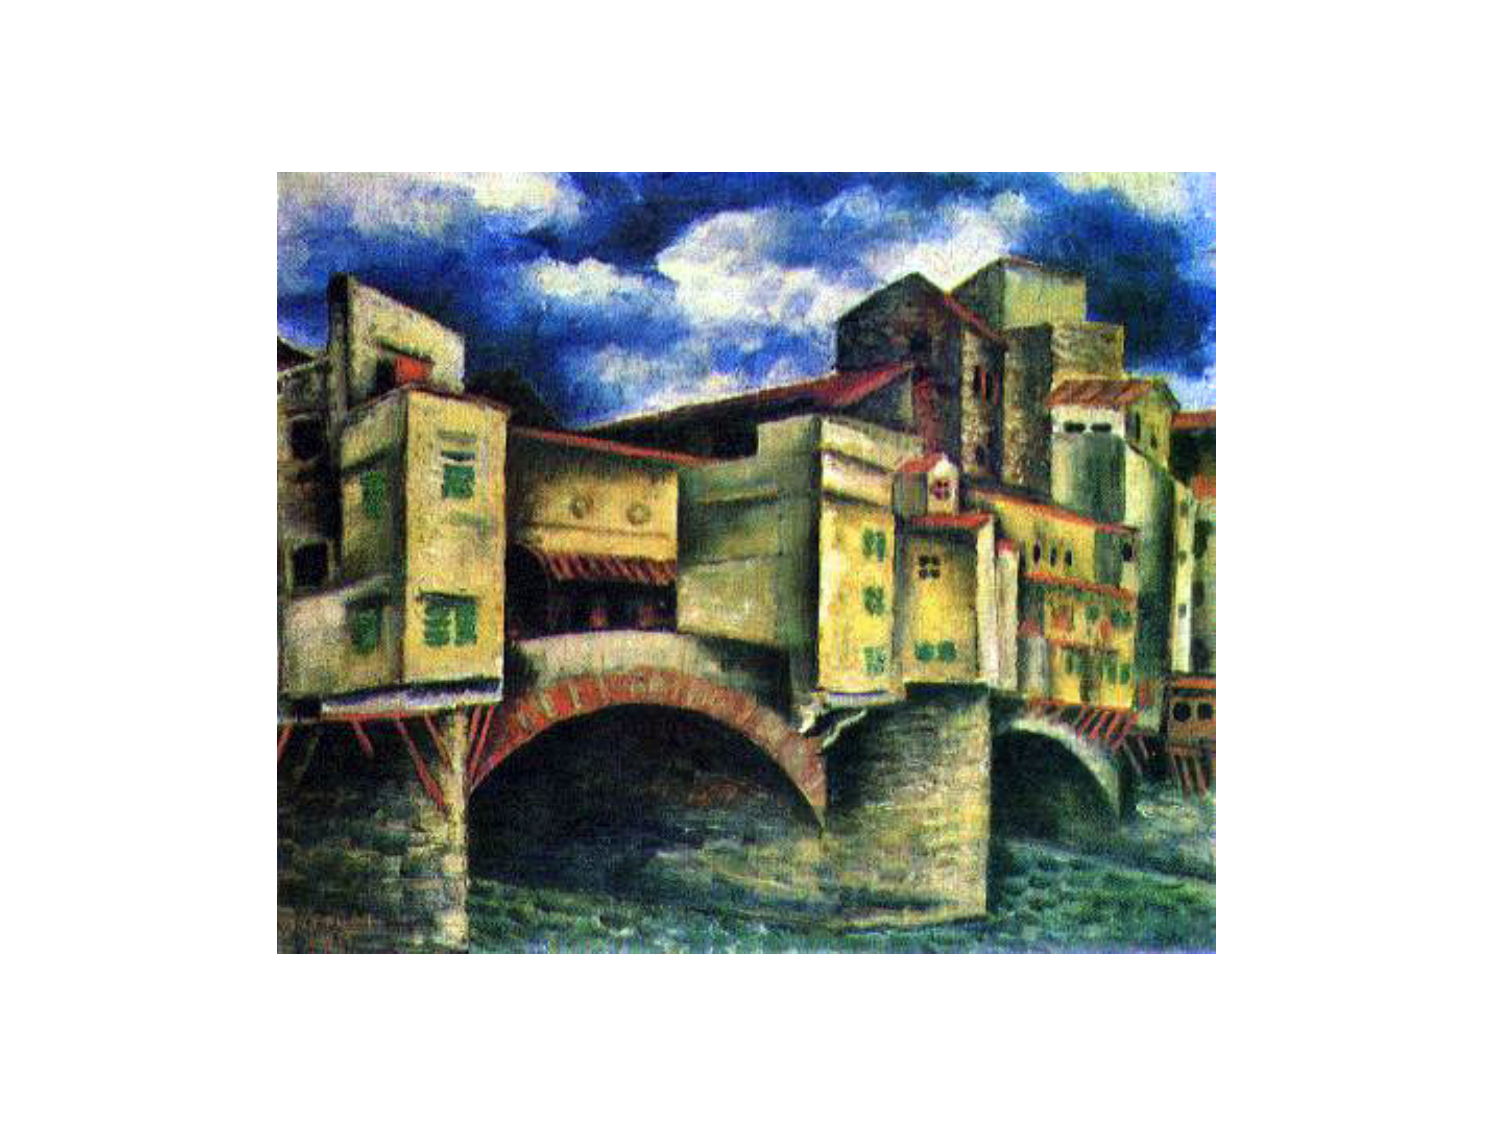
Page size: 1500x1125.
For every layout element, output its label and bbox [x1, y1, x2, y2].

picture [277, 172, 1216, 954]
